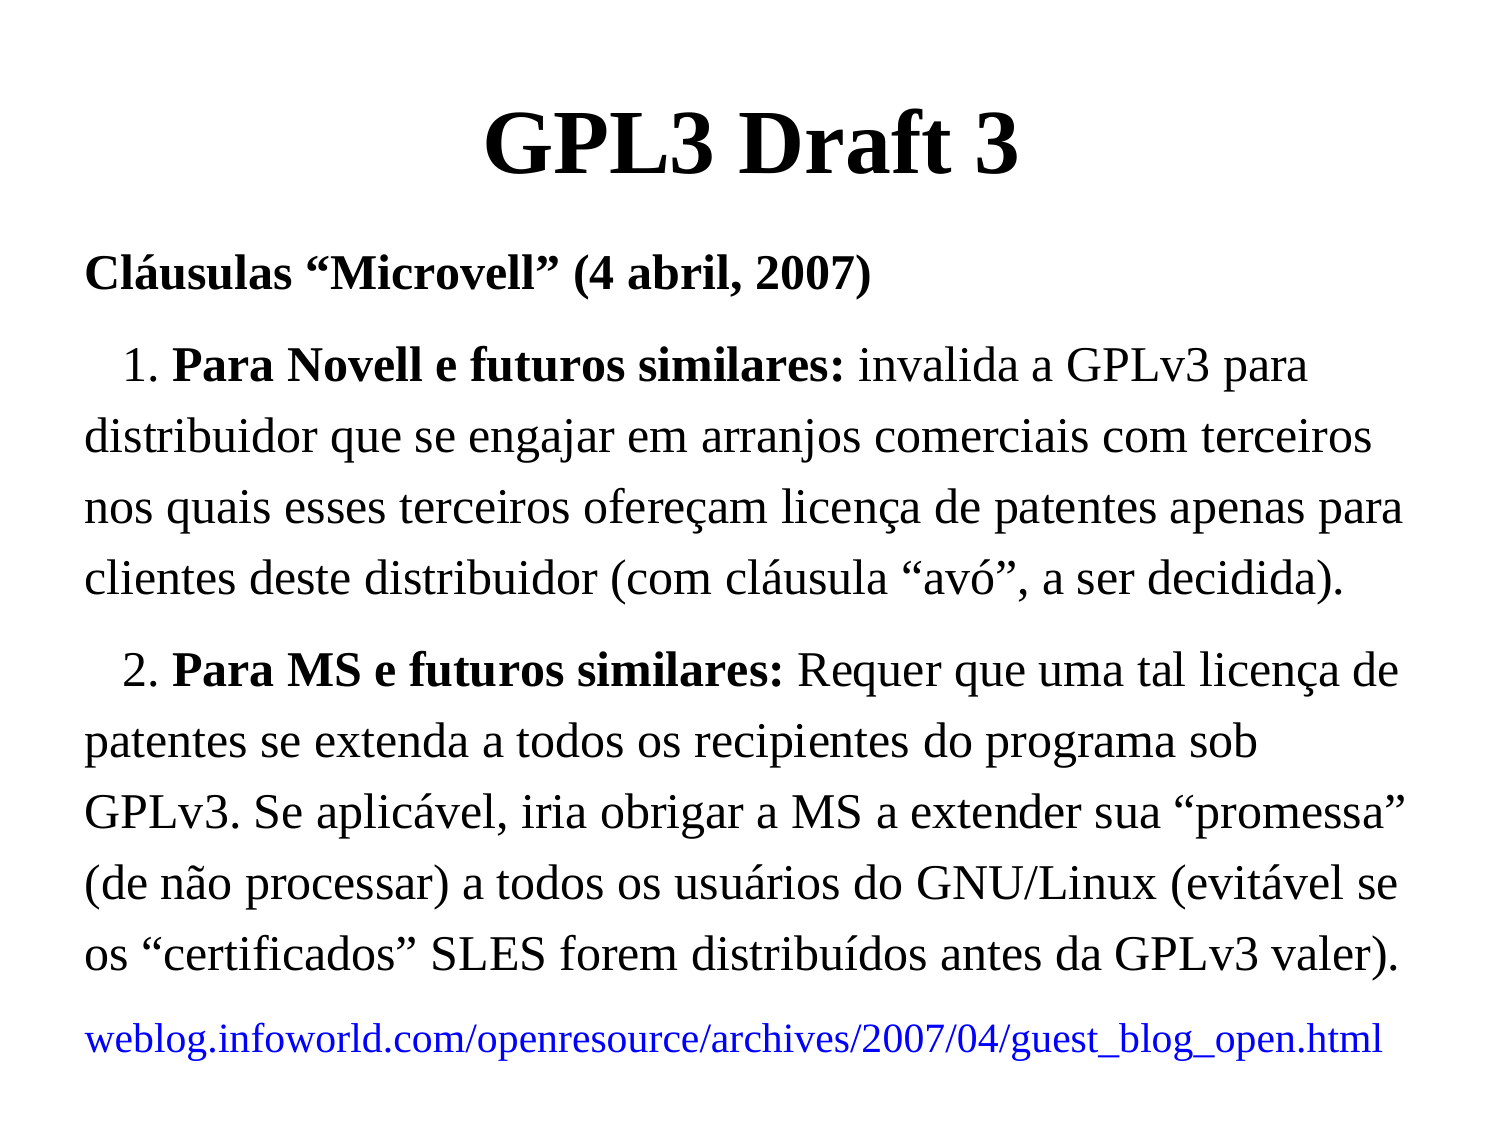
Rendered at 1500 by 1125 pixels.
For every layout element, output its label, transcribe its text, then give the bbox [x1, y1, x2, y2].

title GPL3 Draft 3 [87, 62, 1416, 223]
text_box Cláusulas “Microvell” (4 abril, 2007) 1. Para Novell e futuros similares: invalida a GPLv3 para distribuidor que se engajar em arranjos comerciais com terceiros nos quais esses terceiros ofereçam licença de patentes apenas para clientes deste distribuidor (com cláusula “avó”, a ser decidida). 2. Para MS e futuros similares: Requer que uma tal licença de patentes se extenda a todos os recipientes do programa sob GPLv3. Se aplicável, iria obrigar a MS a extender sua “promessa” (de não processar) a todos os usuários do GNU/Linux (evitável se os “certificados” SLES forem distribuídos antes da GPLv3 valer). weblog.infoworld.com/openresource/archives/2007/04/guest_blog_open.html [84, 229, 1421, 1044]
